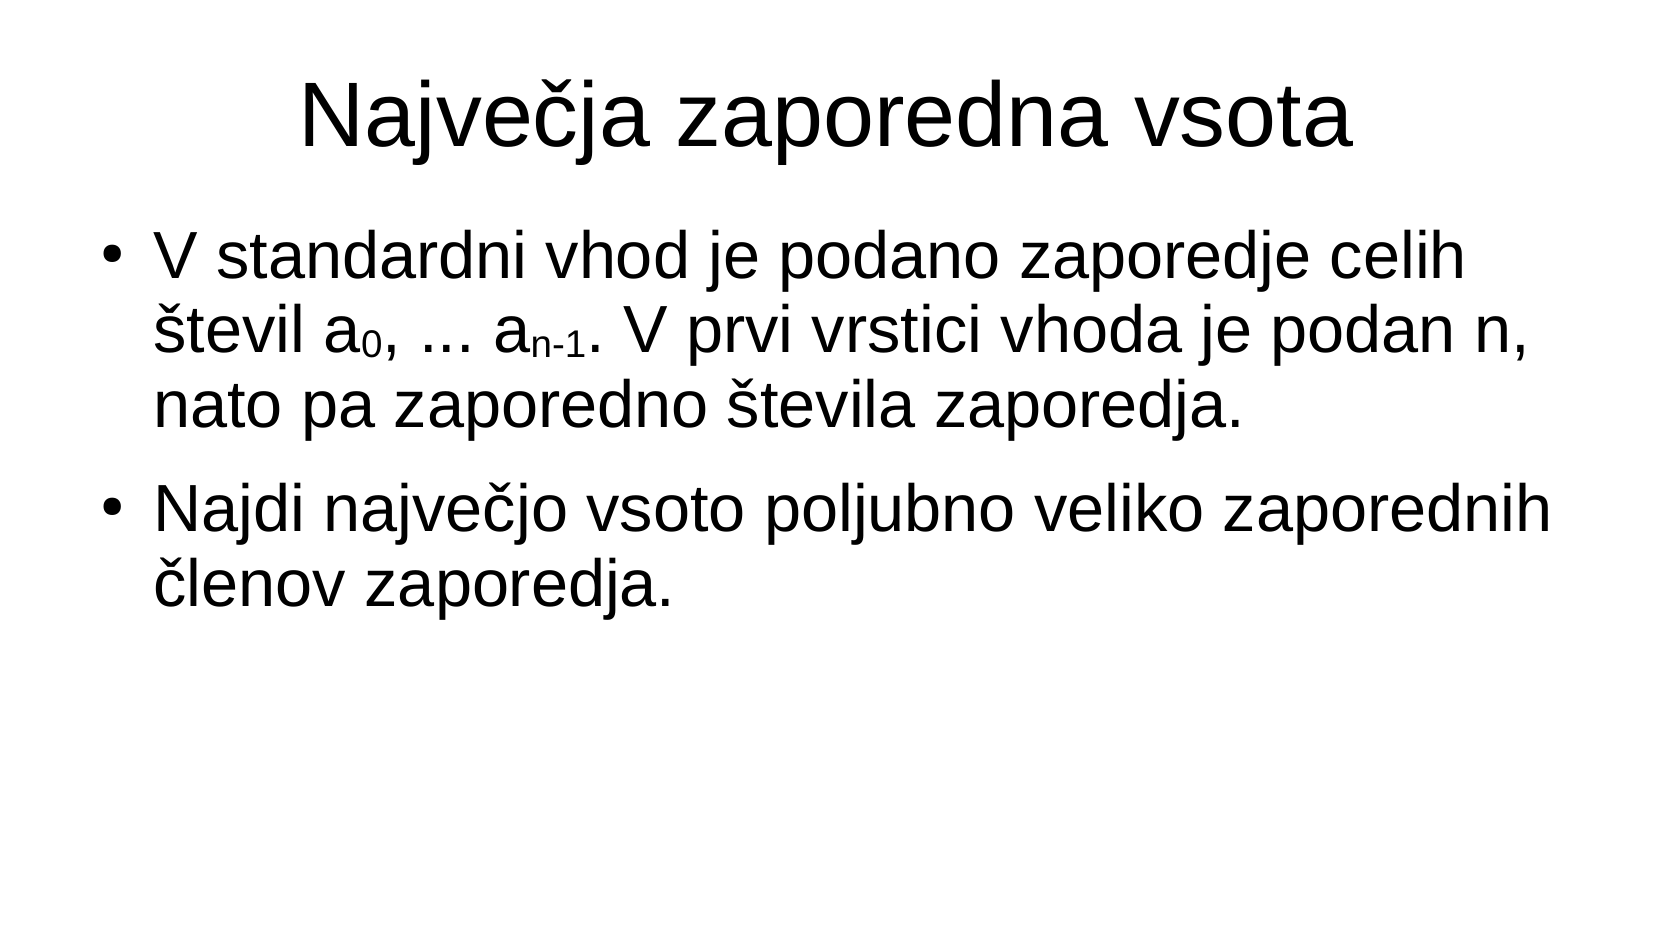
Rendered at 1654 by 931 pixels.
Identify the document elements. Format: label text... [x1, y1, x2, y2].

list V standardni vhod je podano zaporedje celih števil a0, ... an-1. V prvi vrstici vhoda je podan n, nato pa zaporedno števila zaporedja. Najdi največjo vsoto poljubno veliko zaporednih členov zaporedja. [82, 217, 1571, 758]
title Največja zaporedna vsota [82, 37, 1571, 193]
